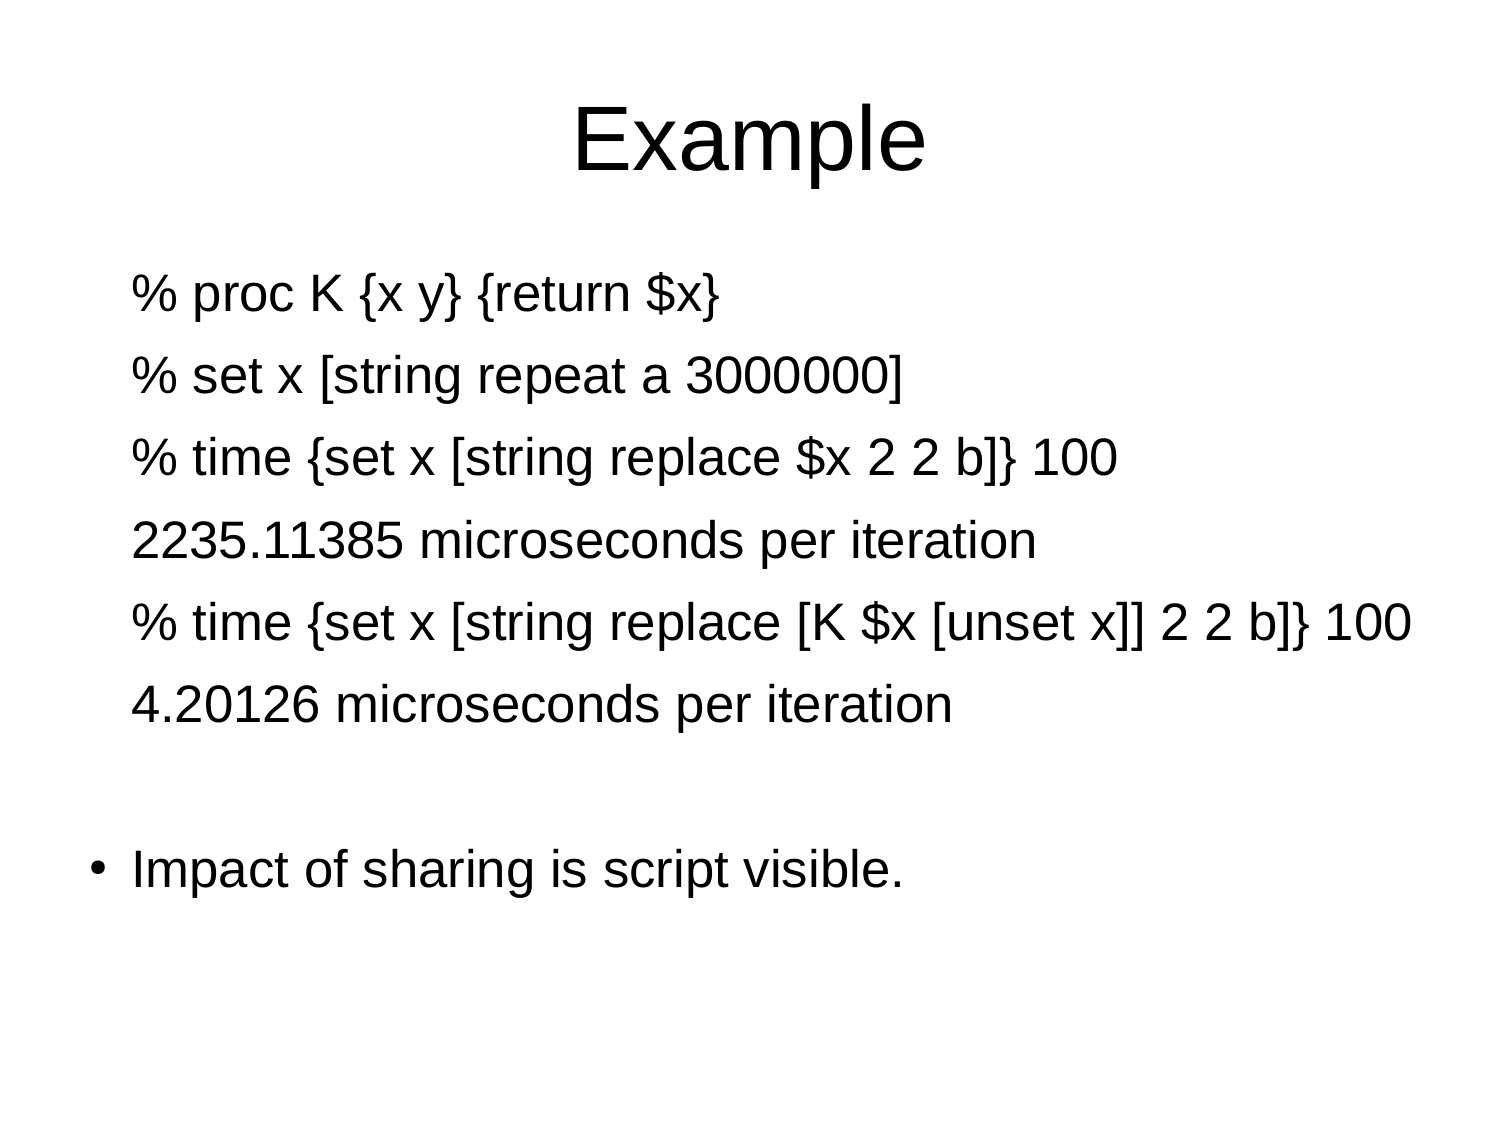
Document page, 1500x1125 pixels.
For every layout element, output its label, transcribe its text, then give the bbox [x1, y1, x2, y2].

title Example [75, 44, 1425, 233]
list % proc K {x y} {return $x} % set x [string repeat a 3000000] % time {set x [string replace $x 2 2 b]} 100 2235.11385 microseconds per iteration % time {set x [string replace [K $x [unset x]] 2 2 b]} 100 4.20126 microseconds per iteration Impact of sharing is script visible. [75, 263, 1425, 916]
